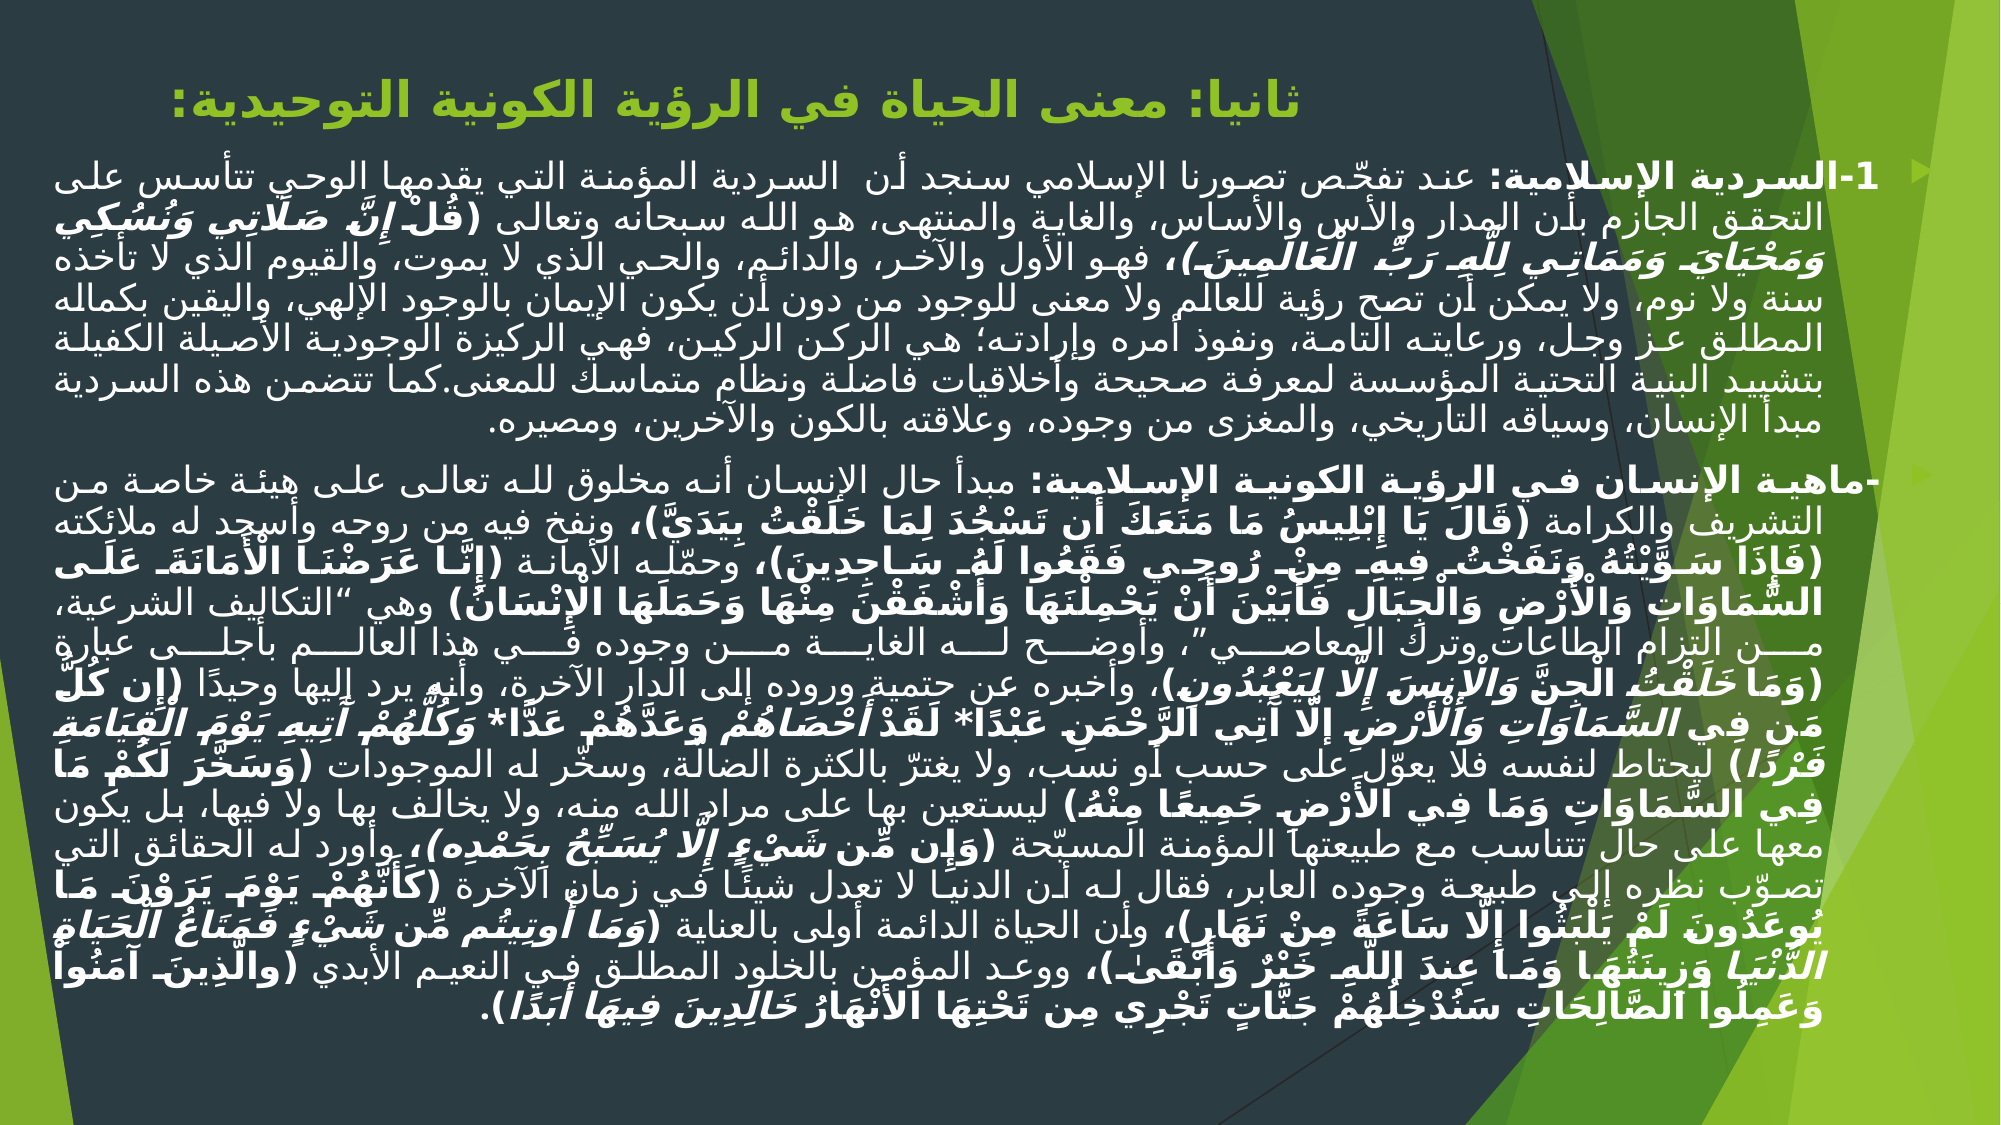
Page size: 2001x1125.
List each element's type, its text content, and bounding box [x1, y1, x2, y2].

list 1-السردية الإسلامية: عند تفحّص تصورنا الإسلامي سنجد أن السردية المؤمنة التي يقدمها الوحي تتأسس على التحقق الجازم بأن المدار والأس والأساس، والغاية والمنتهى، هو الله سبحانه وتعالى (قُلْ إِنَّ صَلَاتِي وَنُسُكِي وَمَحْيَايَ وَمَمَاتِي لِلَّهِ رَبِّ الْعَالَمِينَ)، فهو الأول والآخر، والدائم، والحي الذي لا يموت، والقيوم الذي لا تأخذه سنة ولا نوم، ولا يمكن أن تصح رؤية للعالم ولا معنى للوجود من دون أن يكون الإيمان بالوجود الإلهي، واليقين بكماله المطلق عز وجل، ورعايته التامة، ونفوذ أمره وإرادته؛ هي الركن الركين، فهي الركيزة الوجودية الأصيلة الكفيلة بتشييد البنية التحتية المؤسسة لمعرفة صحيحة وأخلاقيات فاضلة ونظام متماسك للمعنى.كما تتضمن هذه السردية مبدأ الإنسان، وسياقه التاريخي، والمغزى من وجوده، وعلاقته بالكون والآخرين، ومصيره. -ماهية الإنسان في الرؤية الكونية الإسلامية: مبدأ حال الإنسان أنه مخلوق لله تعالى على هيئة خاصة من التشريف والكرامة (قَالَ يَا إِبْلِيسُ مَا مَنَعَكَ أَن تَسْجُدَ لِمَا خَلَقْتُ بِيَدَيَّ)، ونفخ فيه من روحه وأسجد له ملائكته (فَإِذَا سَوَّيْتُهُ وَنَفَخْتُ فِيهِ مِنْ رُوحِي فَقَعُوا لَهُ سَاجِدِينَ)، وحمّله الأمانة (إِنَّا عَرَضْنَا الْأَمَانَةَ عَلَى السَّمَاوَاتِ وَالْأَرْضِ وَالْجِبَالِ فَأَبَيْنَ أَنْ يَحْمِلْنَهَا وَأَشْفَقْنَ مِنْهَا وَحَمَلَهَا الْإِنْسَانُ) وهي “التكاليف الشرعية، من التزام الطاعات وترك المعاصي”، وأوضح له الغاية من وجوده في هذا العالم بأجلى عبارة (وَمَا خَلَقْتُ الْجِنَّ وَالْإِنسَ إِلَّا لِيَعْبُدُونِ)، وأخبره عن حتمية وروده إلى الدار الآخرة، وأنه يرد إليها وحيدًا (إِن كُلُّ مَن فِي السَّمَاوَاتِ وَالْأَرْضِ إلَّا آَتِي الرَّحْمَنِ عَبْدًا* لَقَدْ أَحْصَاهُمْ وَعَدَّهُمْ عَدًّا* وَكُلُّهُمْ آَتِيهِ يَوْمَ الْقِيَامَةِ فَرْدًا) ليحتاط لنفسه فلا يعوّل على حسب أو نسب، ولا يغترّ بالكثرة الضالّة، وسخّر له الموجودات (وَسَخَّرَ لَكُمْ مَا فِي السَّمَاوَاتِ وَمَا فِي الأَرْضِ جَمِيعًا مِنْهُ) ليستعين بها على مراد الله منه، ولا يخالف بها ولا فيها، بل يكون معها على حال تتناسب مع طبيعتها المؤمنة المسبّحة (وَإِن مِّن شَيْءٍ إِلَّا يُسَبِّحُ بِحَمْدِه)، وأورد له الحقائق التي تصوّب نظره إلى طبيعة وجوده العابر، فقال له أن الدنيا لا تعدل شيئًا في زمان الآخرة (كَأَنَّهُمْ يَوْمَ يَرَوْنَ مَا يُوعَدُونَ لَمْ يَلْبَثُوا إِلَّا سَاعَةً مِنْ نَهَارٍ)، وأن الحياة الدائمة أولى بالعناية (وَمَا أُوتِيتُم مِّن شَيْءٍ فَمَتَاعُ الْحَيَاةِ الدُّنْيَا وَزِينَتُهَا وَمَا عِندَ اللَّهِ خَيْرٌ وَأَبْقَىٰ)، ووعد المؤمن بالخلود المطلق في النعيم الأبدي (والَّذِينَ آمَنُواْ وَعَمِلُواْ الصَّالِحَاتِ سَنُدْخِلُهُمْ جَنَّاتٍ تَجْرِي مِن تَحْتِهَا الأَنْهَارُ خَالِدِينَ فِيهَا أَبَدًا). [38, 149, 1953, 1078]
title ثانيا: معنى الحياة في الرؤية الكونية التوحيدية: [137, 59, 1863, 136]
